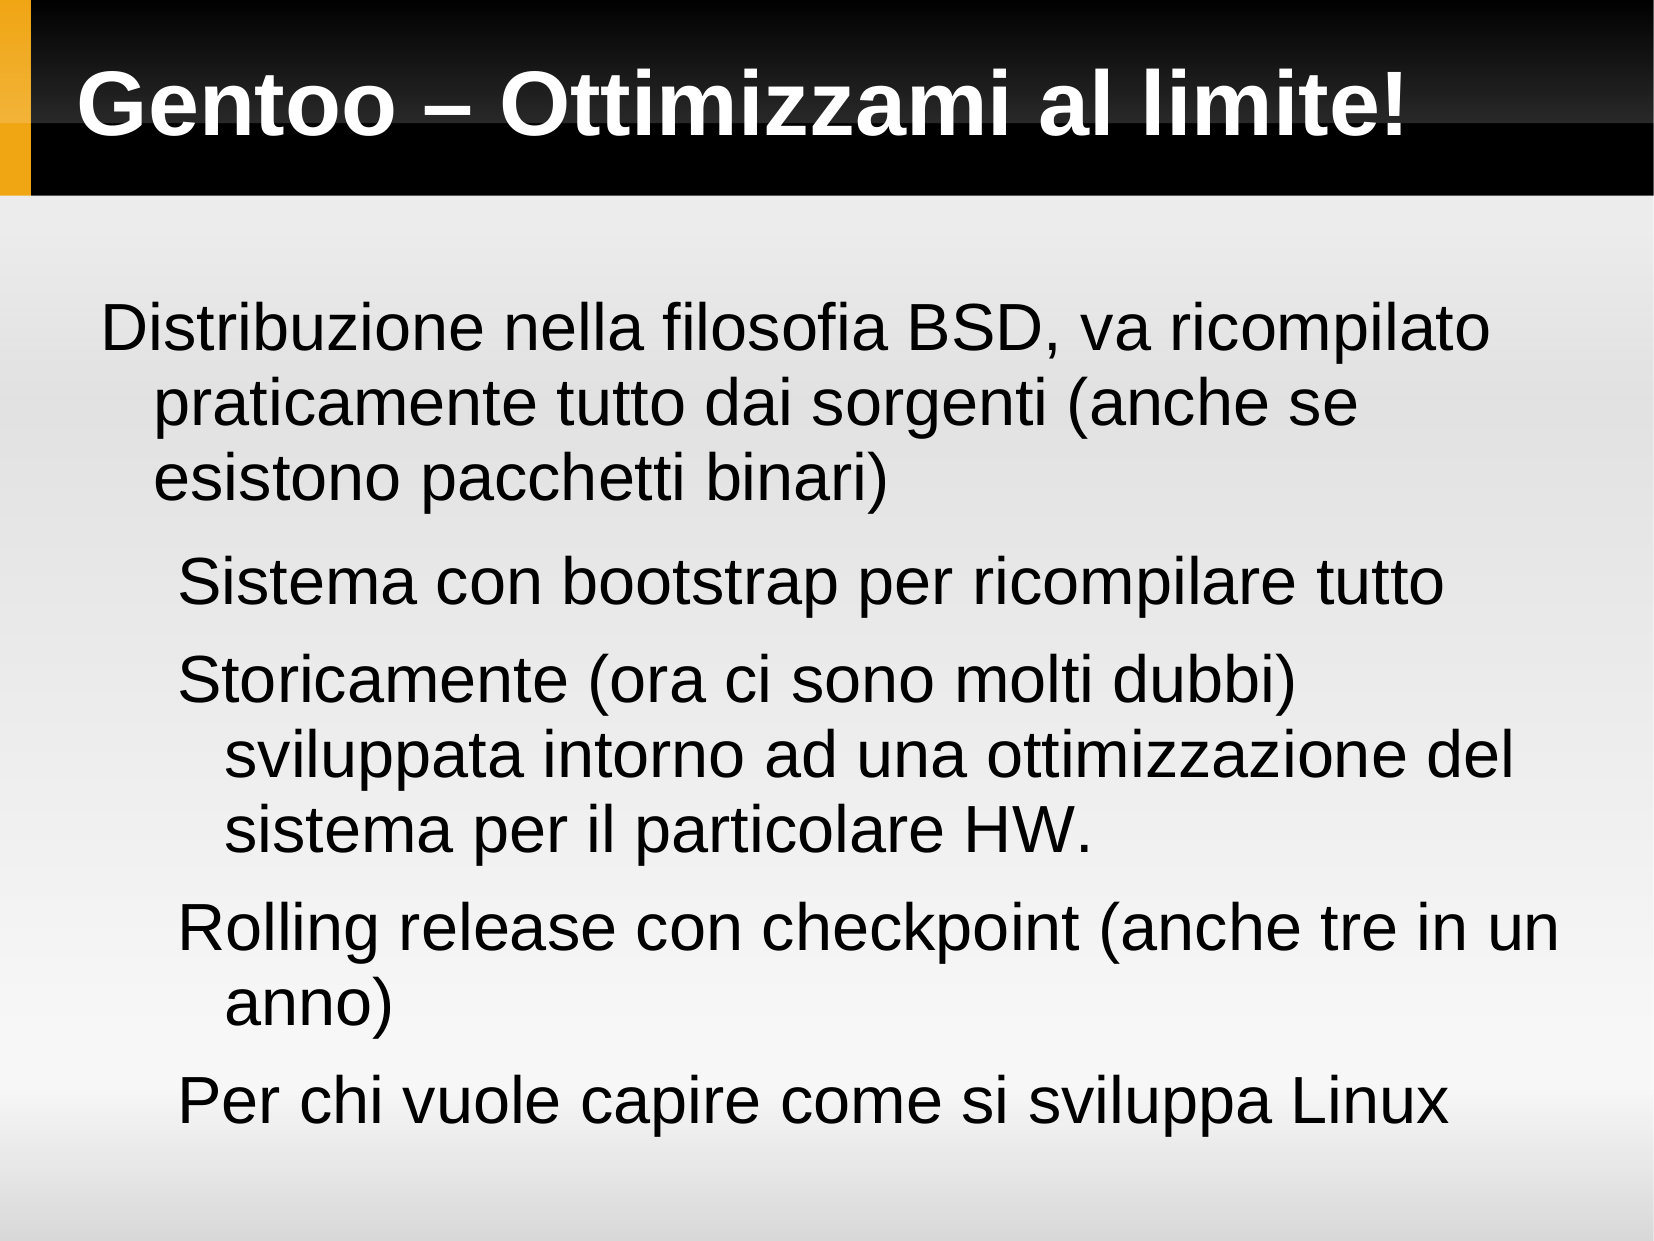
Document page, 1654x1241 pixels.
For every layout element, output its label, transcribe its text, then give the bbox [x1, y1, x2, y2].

picture [0, 0, 1654, 1241]
title Gentoo – Ottimizzami al limite! [76, 7, 1565, 200]
list Distribuzione nella filosofia BSD, va ricompilato praticamente tutto dai sorgenti (anche se esistono pacchetti binari) Sistema con bootstrap per ricompilare tutto Storicamente (ora ci sono molti dubbi) sviluppata intorno ad una ottimizzazione del sistema per il particolare HW. Rolling release con checkpoint (anche tre in un anno) Per chi vuole capire come si sviluppa Linux [82, 290, 1571, 1139]
